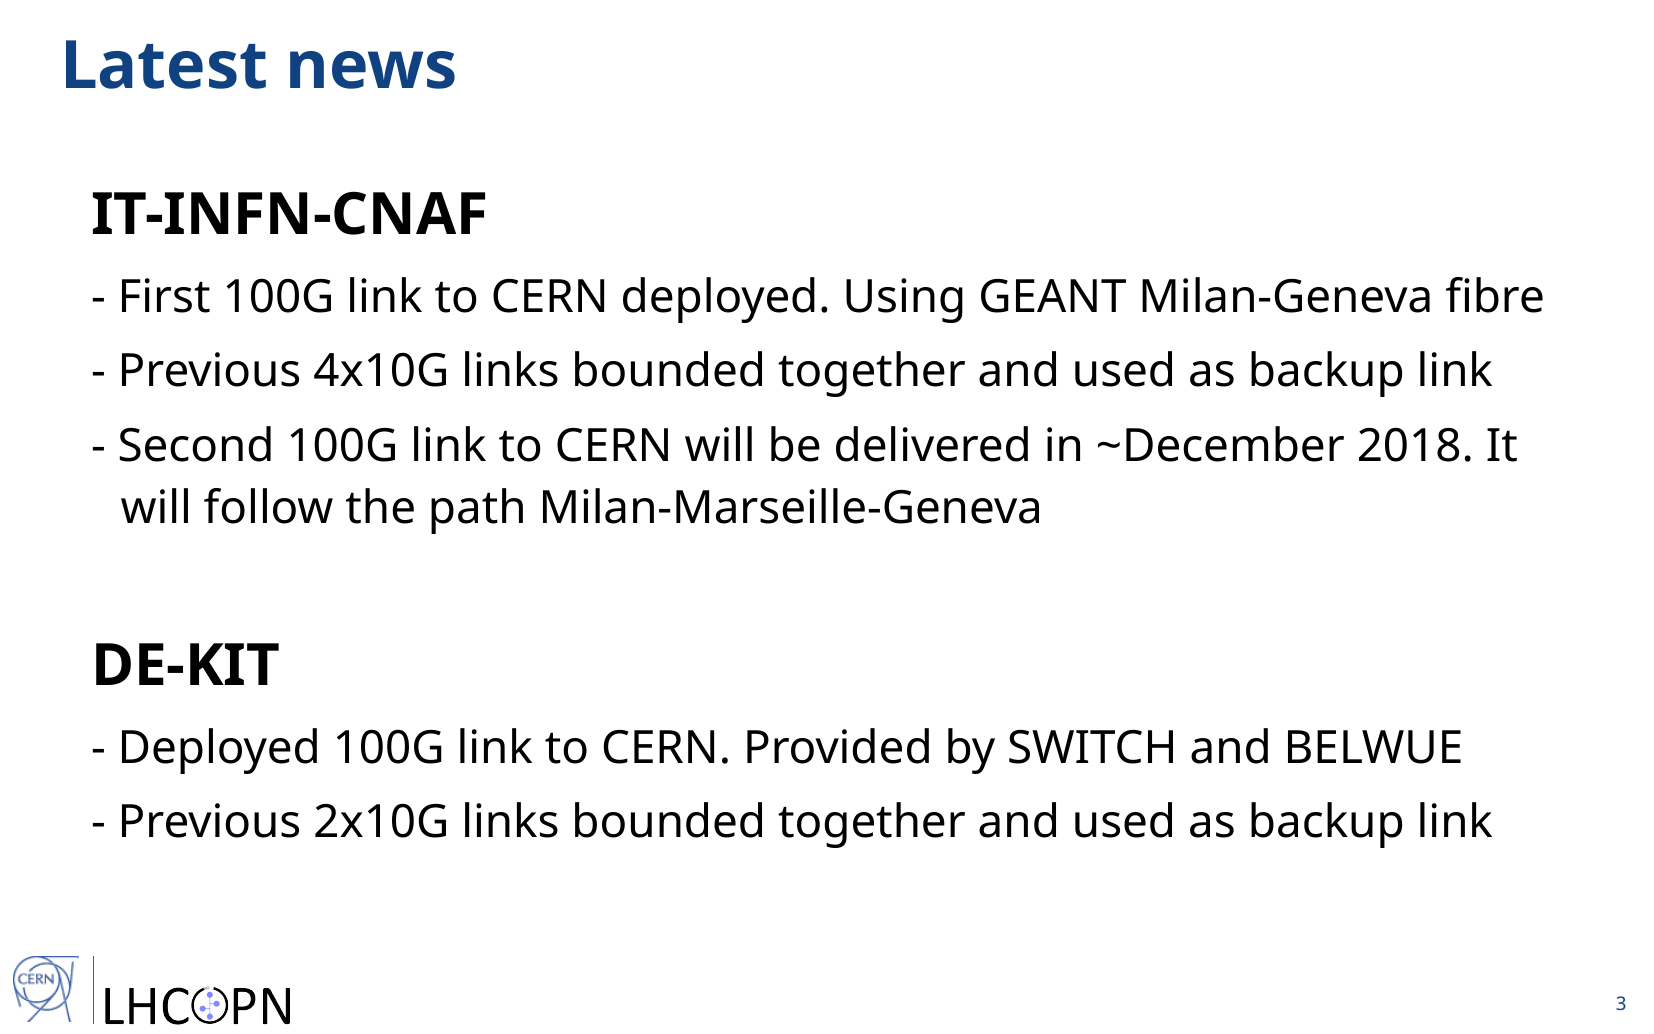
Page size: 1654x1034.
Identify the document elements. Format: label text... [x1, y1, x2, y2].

text_box IT-INFN-CNAF - First 100G link to CERN deployed. Using GEANT Milan-Geneva fibre - Previous 4x10G links bounded together and used as backup link - Second 100G link to CERN will be delivered in ~December 2018. It will follow the path Milan-Marseille-Geneva DE-KIT - Deployed 100G link to CERN. Provided by SWITCH and BELWUE - Previous 2x10G links bounded together and used as backup link [76, 165, 1601, 934]
picture [103, 984, 294, 1027]
picture [13, 956, 79, 1032]
title Latest news [60, 0, 1528, 138]
